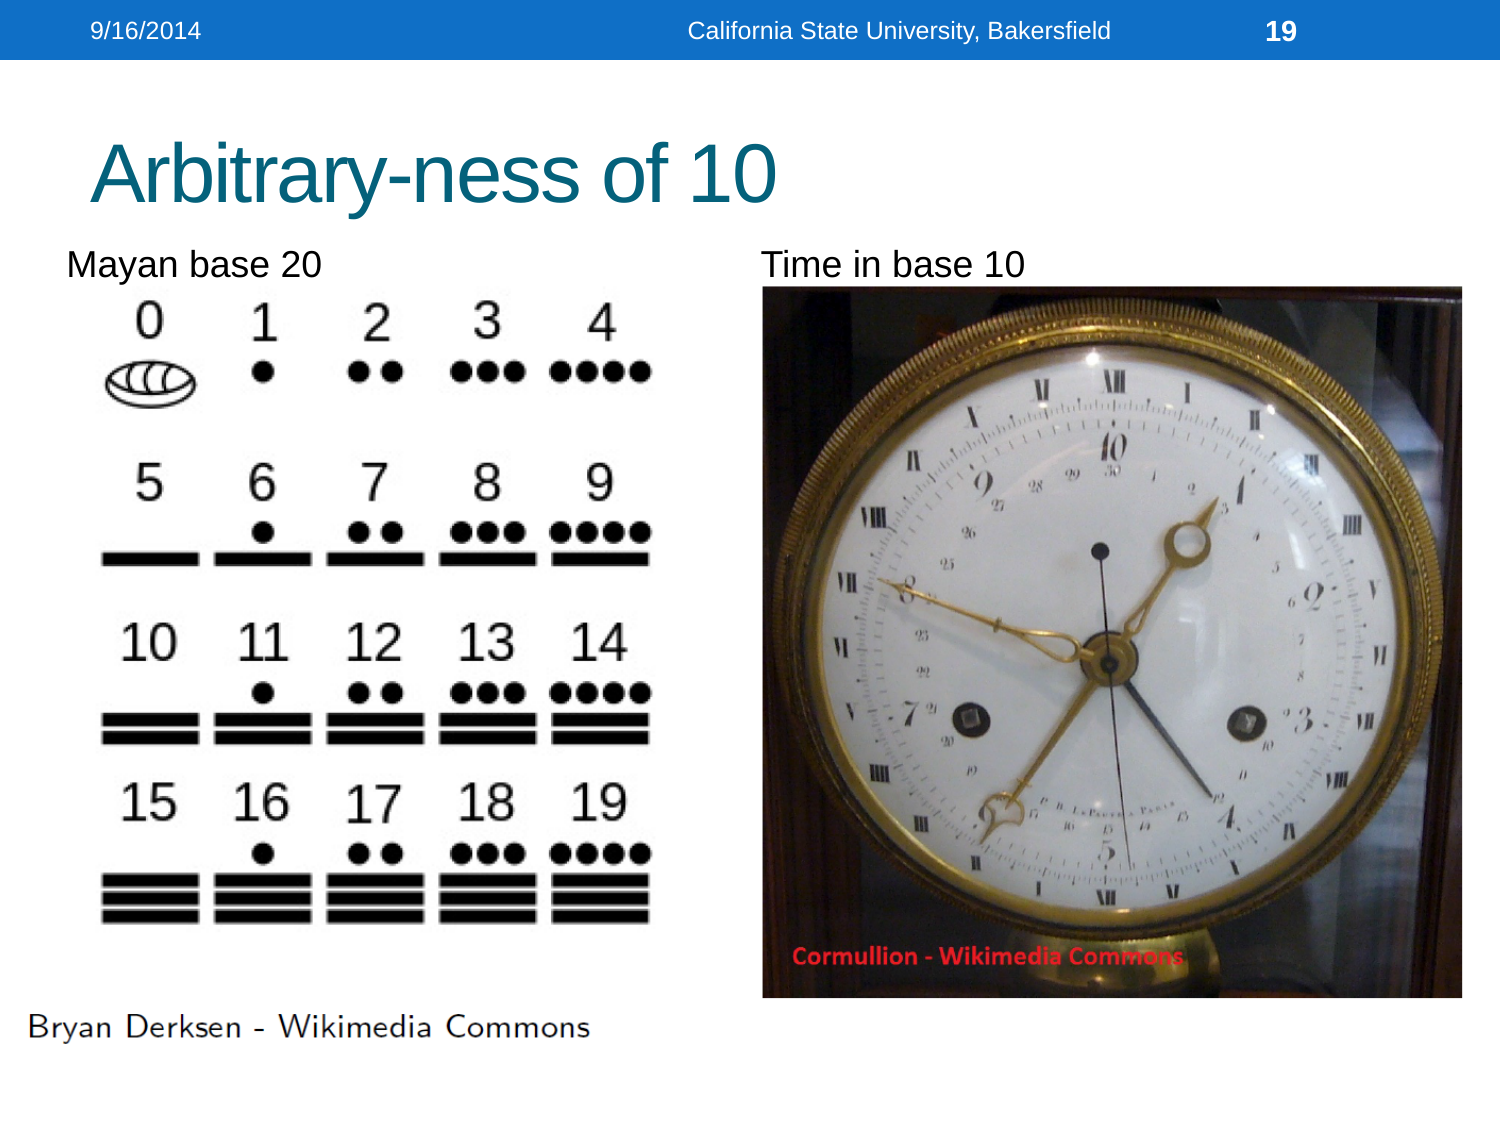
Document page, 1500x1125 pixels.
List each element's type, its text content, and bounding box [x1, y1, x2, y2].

slide_number <number> [1250, 3, 1425, 57]
footer California State University, Bakersfield [562, 3, 1238, 57]
text_box Time in base 10 [745, 232, 1041, 292]
slide_number 9/16/2014 [75, 3, 550, 57]
title Arbitrary-ness of 10 [75, 87, 1425, 250]
text_box Mayan base 20 [51, 232, 338, 292]
picture [12, 262, 1476, 1063]
